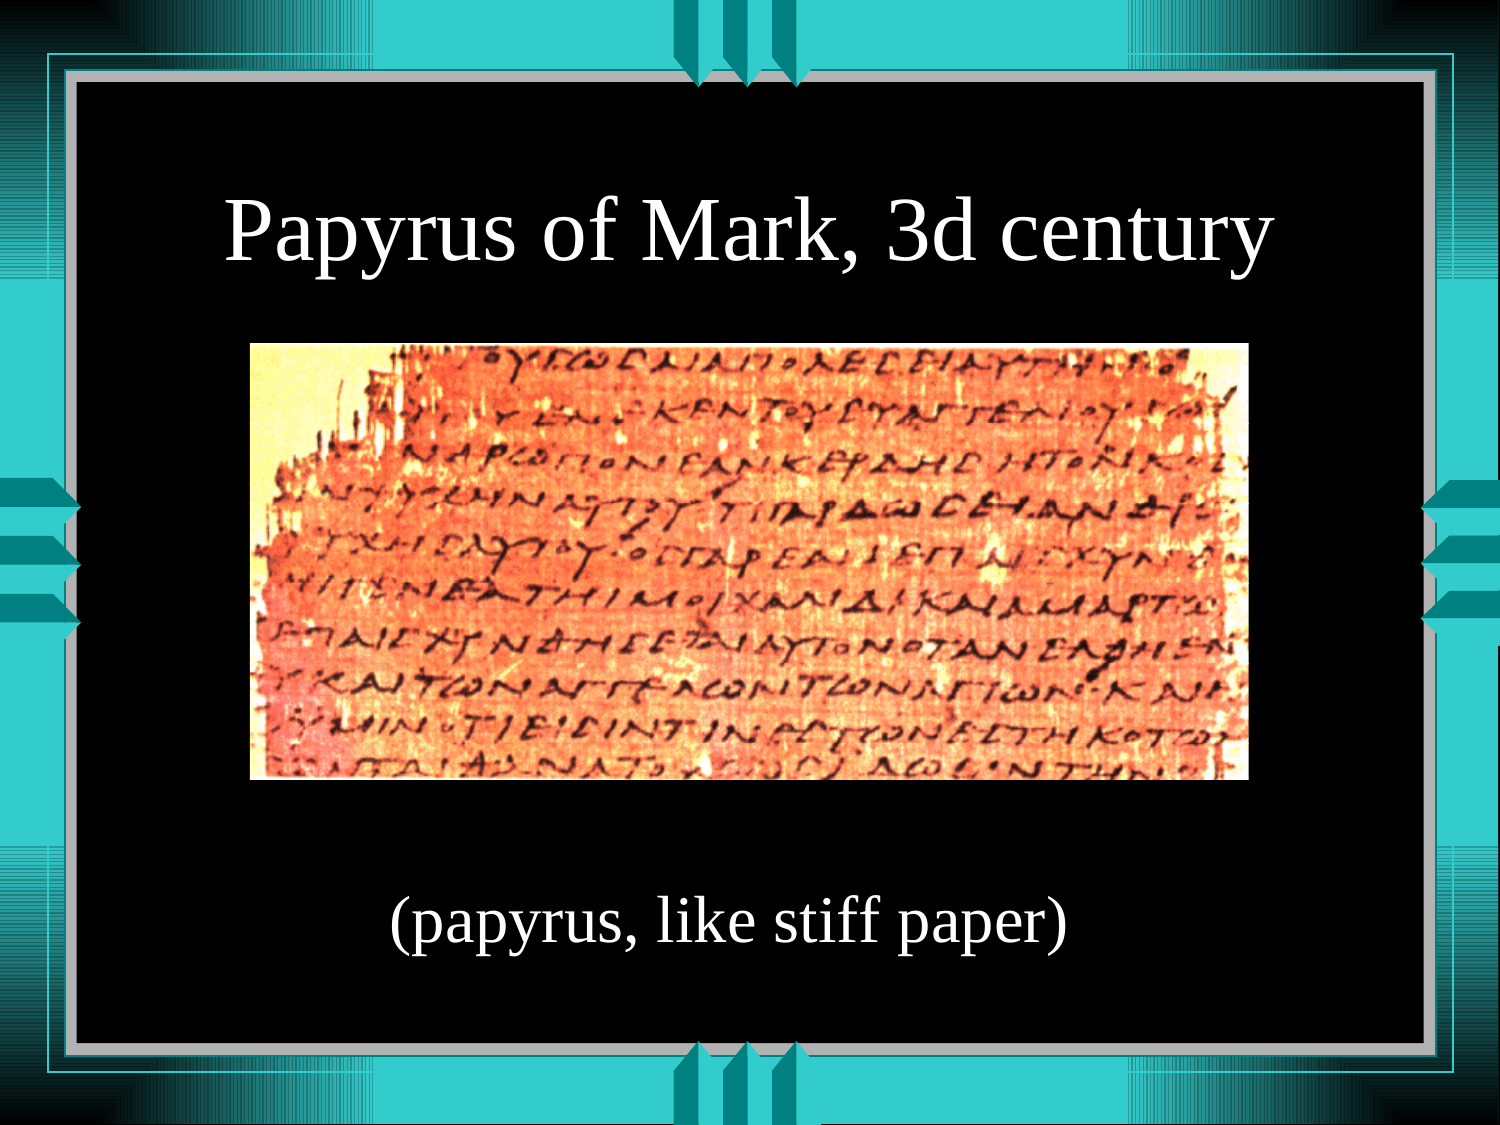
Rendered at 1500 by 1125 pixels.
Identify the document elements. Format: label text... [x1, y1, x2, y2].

text_box (papyrus, like stiff paper) [375, 874, 1126, 965]
title Papyrus of Mark, 3d century [112, 99, 1388, 288]
picture [249, 343, 1251, 781]
